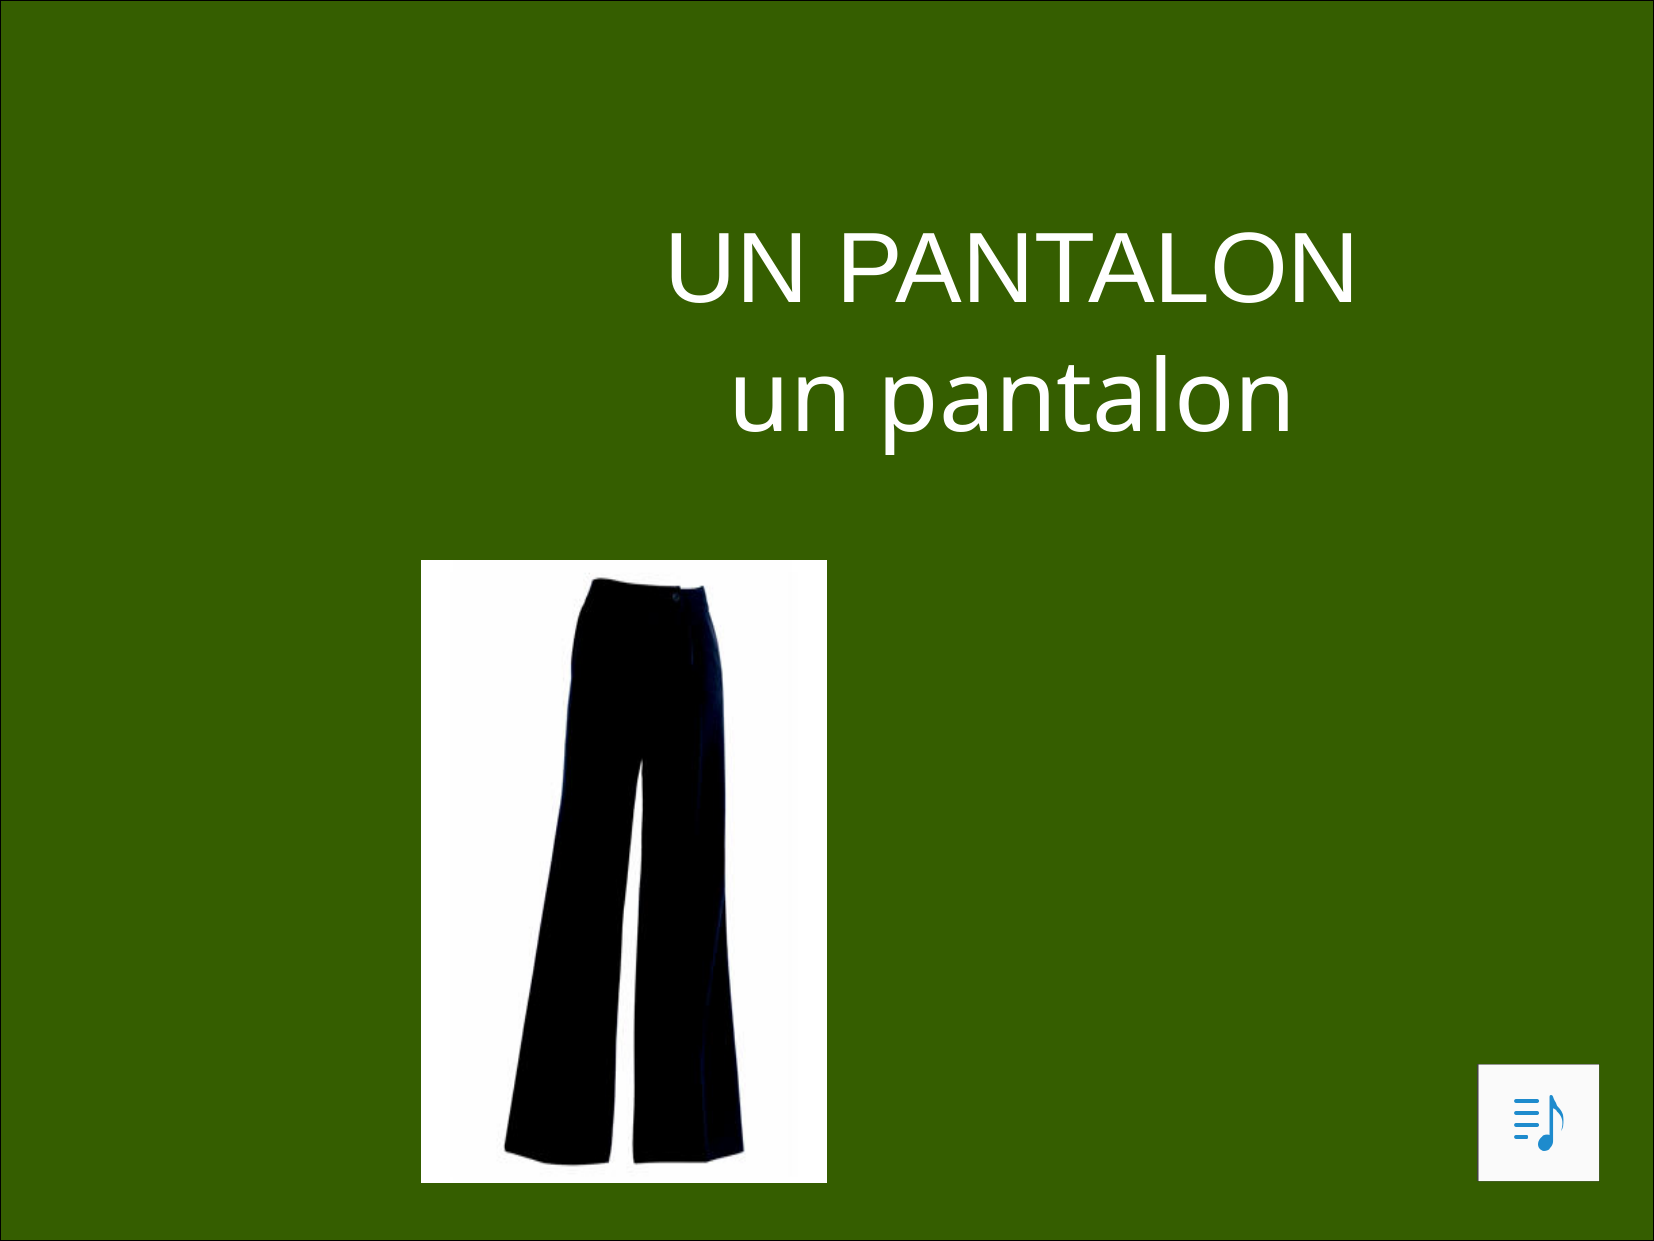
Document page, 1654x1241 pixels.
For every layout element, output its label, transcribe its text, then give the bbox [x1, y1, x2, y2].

picture [421, 560, 827, 1183]
text_box [0, 0, 1654, 1241]
text_box UN PANTALON un pantalon [649, 205, 1376, 507]
